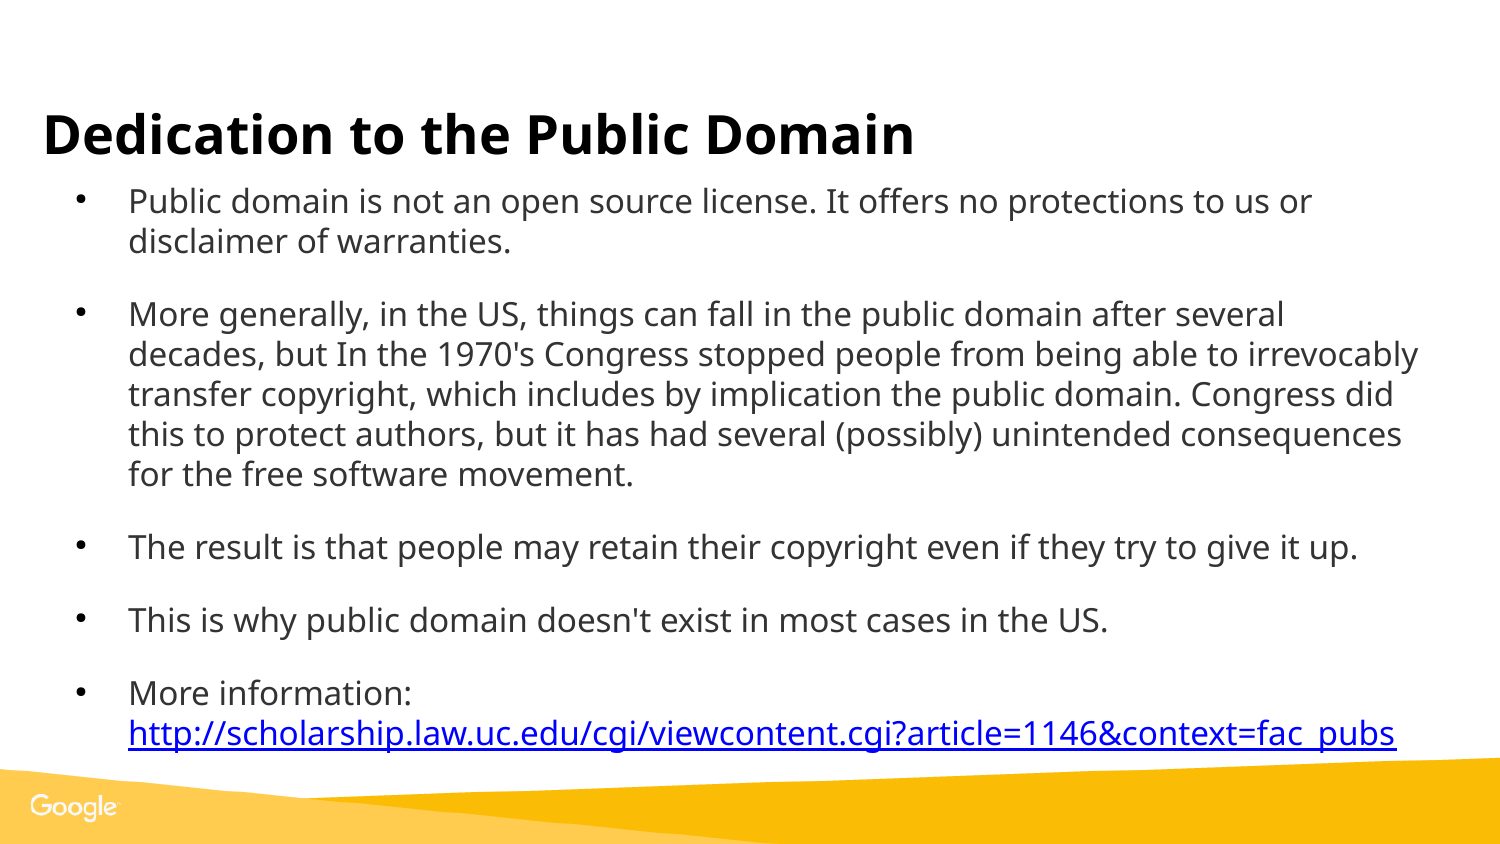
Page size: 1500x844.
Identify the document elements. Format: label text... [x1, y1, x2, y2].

picture [0, 0, 1500, 844]
list Public domain is not an open source license. It offers no protections to us or disclaimer of warranties. More generally, in the US, things can fall in the public domain after several decades, but In the 1970's Congress stopped people from being able to irrevocably transfer copyright, which includes by implication the public domain. Congress did this to protect authors, but it has had several (possibly) unintended consequences for the free software movement. The result is that people may retain their copyright even if they try to give it up. This is why public domain doesn't exist in most cases in the US. More information: http://scholarship.law.uc.edu/cgi/viewcontent.cgi?article=1146&context=fac_pubs [42, 210, 1441, 726]
text_box Dedication to the Public Domain [27, 85, 1478, 210]
